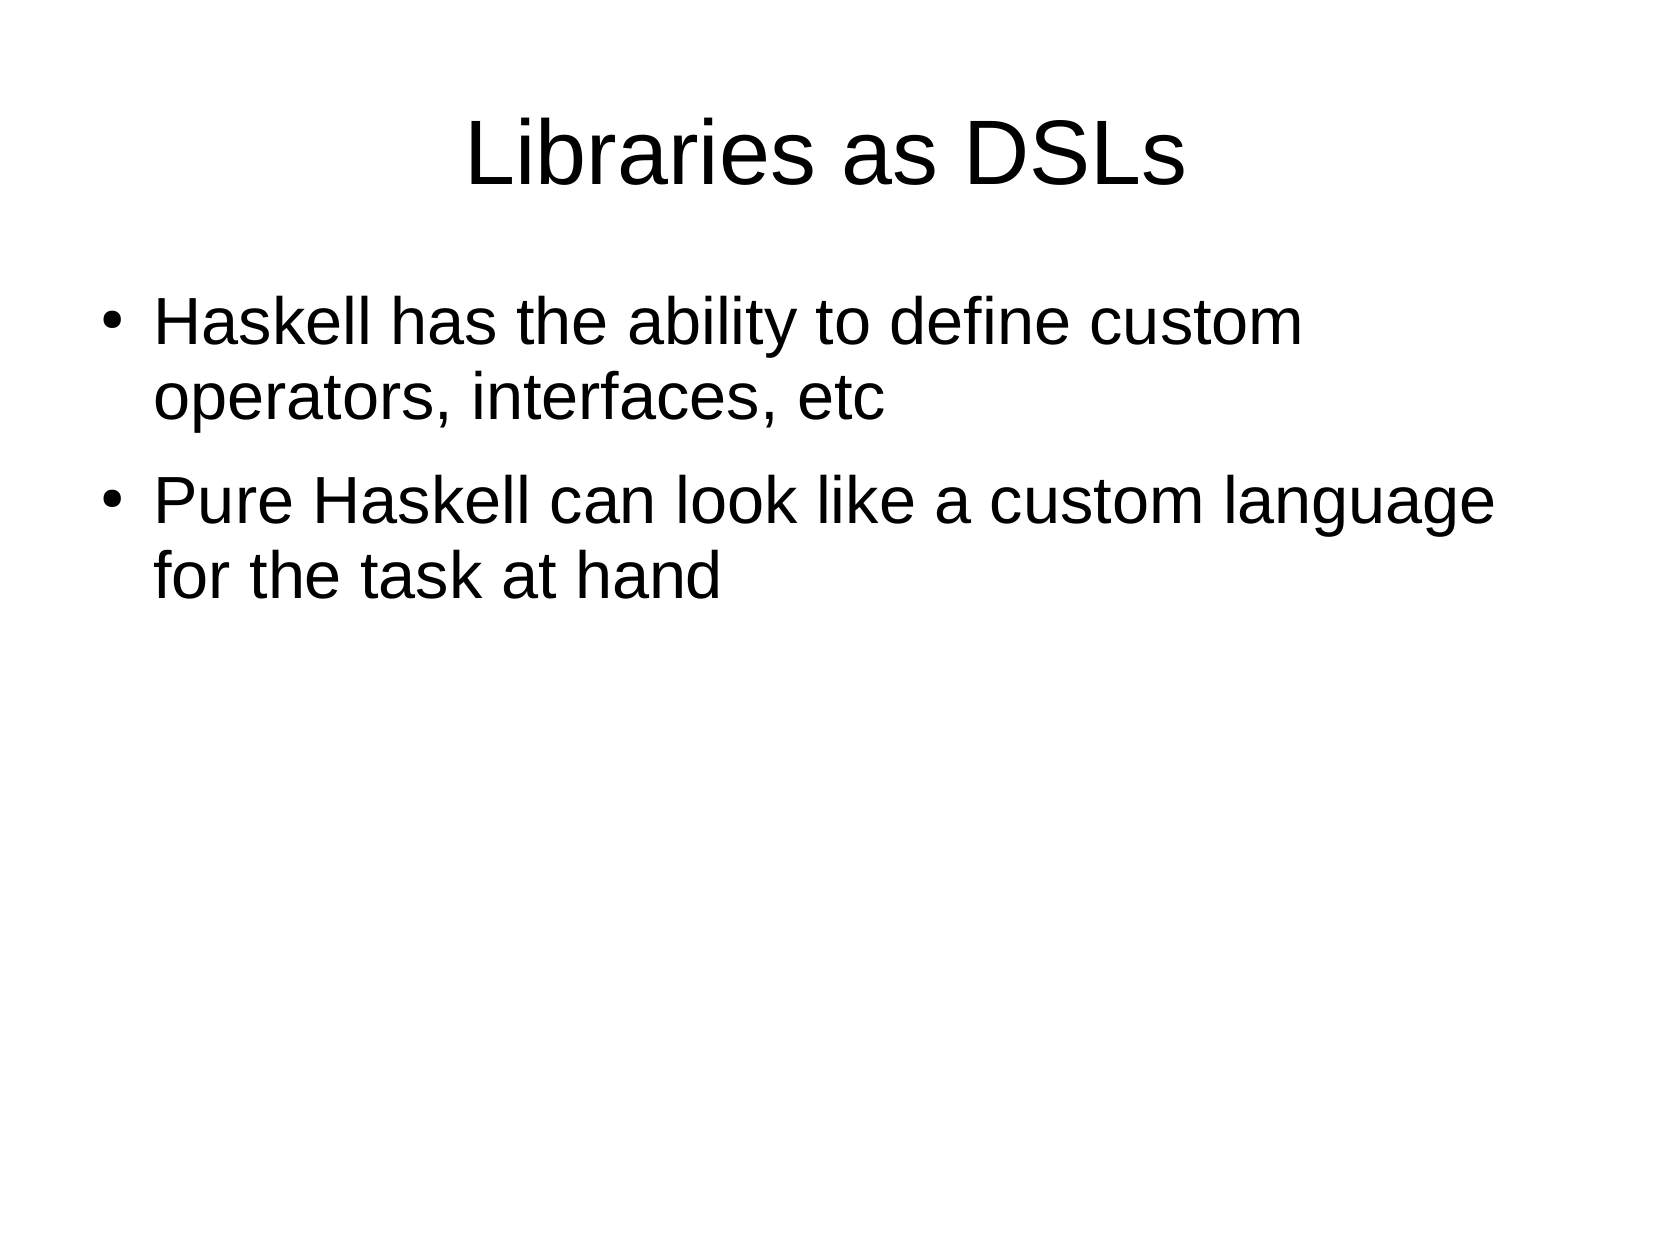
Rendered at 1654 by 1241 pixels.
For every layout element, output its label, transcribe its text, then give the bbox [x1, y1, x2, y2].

list Haskell has the ability to define custom operators, interfaces, etc Pure Haskell can look like a custom language for the task at hand [82, 284, 1571, 1004]
title Libraries as DSLs [82, 49, 1571, 257]
